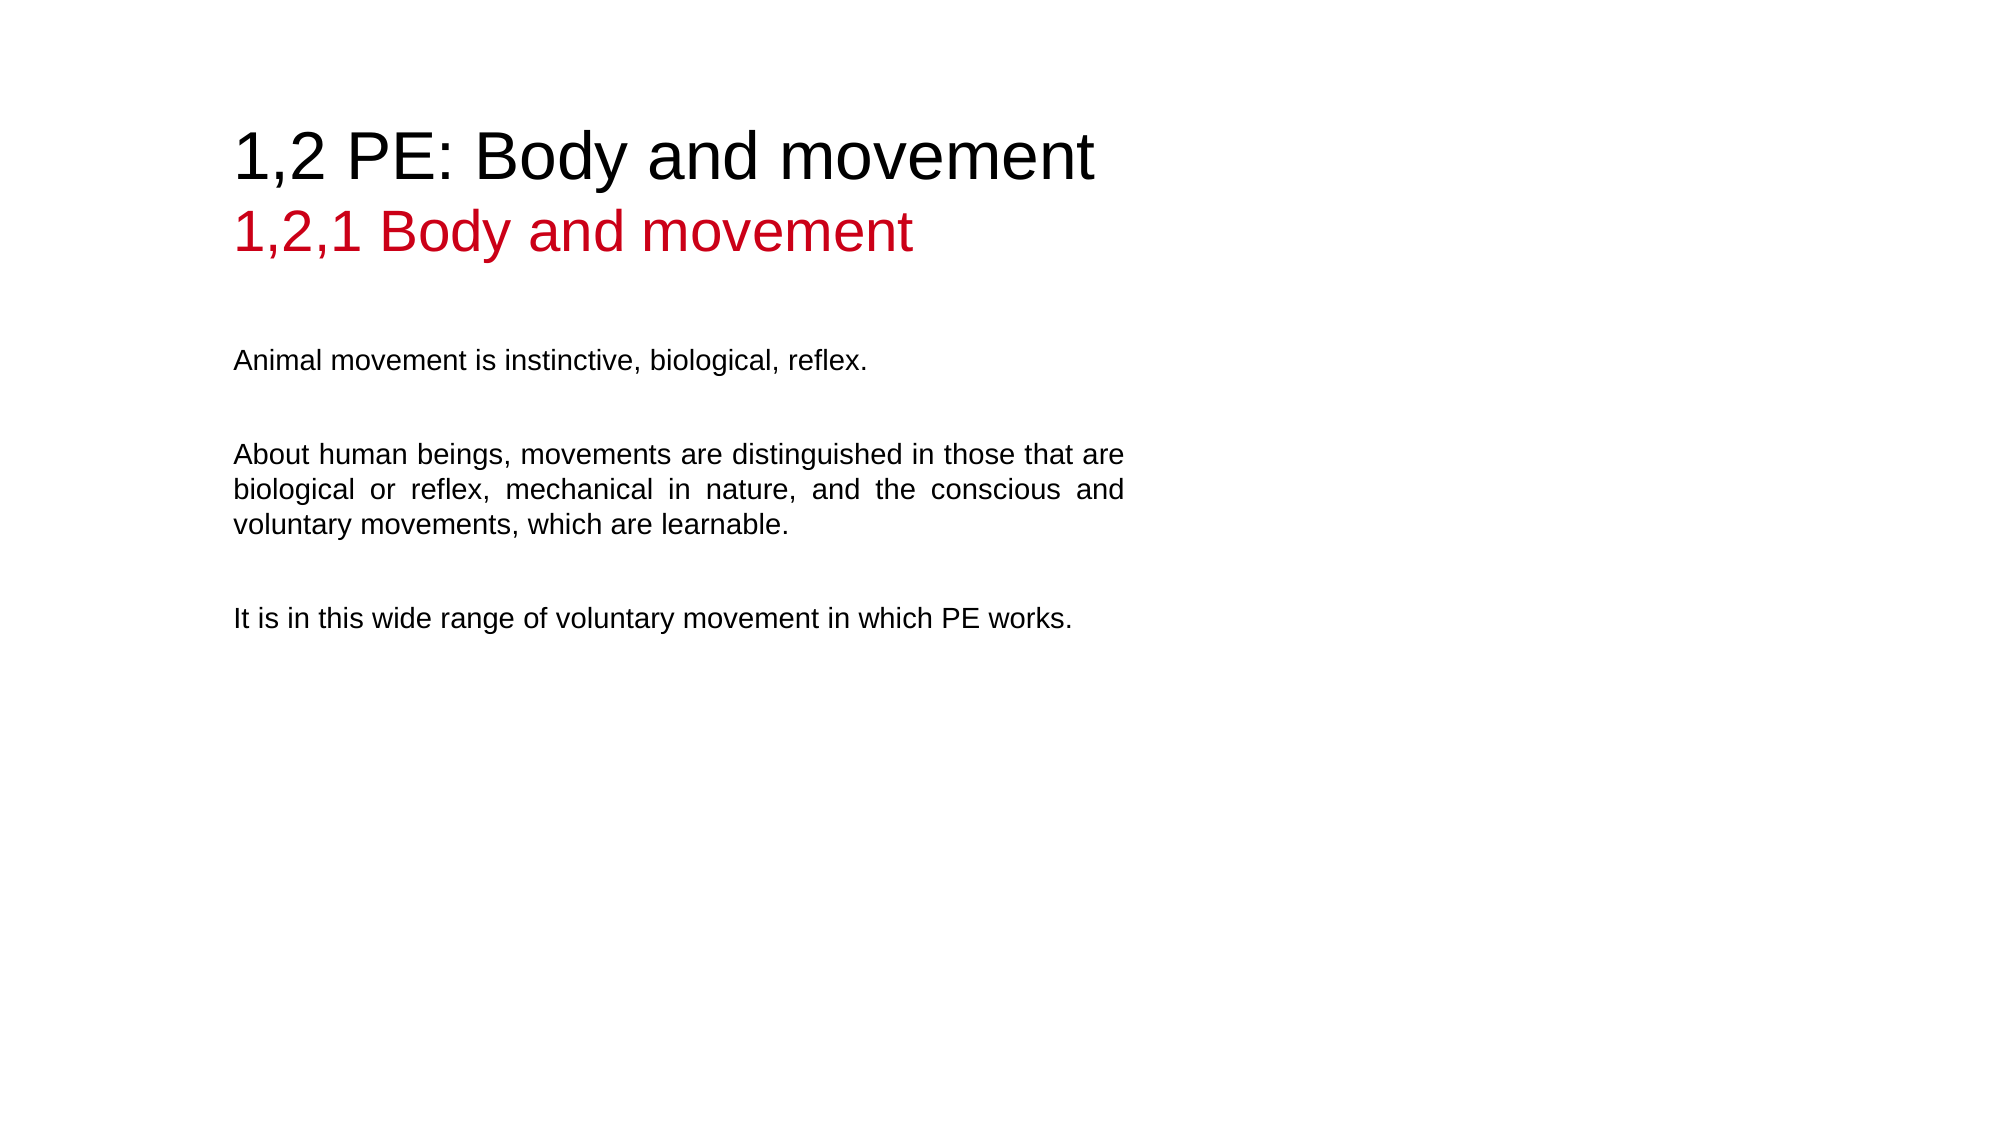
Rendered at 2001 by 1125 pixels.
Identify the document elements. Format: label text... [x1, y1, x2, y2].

list Animal movement is instinctive, biological, reflex. About human beings, movements are distinguished in those that are biological or reflex, mechanical in nature, and the conscious and voluntary movements, which are learnable. It is in this wide range of voluntary movement in which PE works. [233, 341, 1140, 949]
title 1,2 PE: Body and movement [233, 91, 1140, 193]
subtitle 1,2,1 Body and movement [233, 193, 1140, 253]
